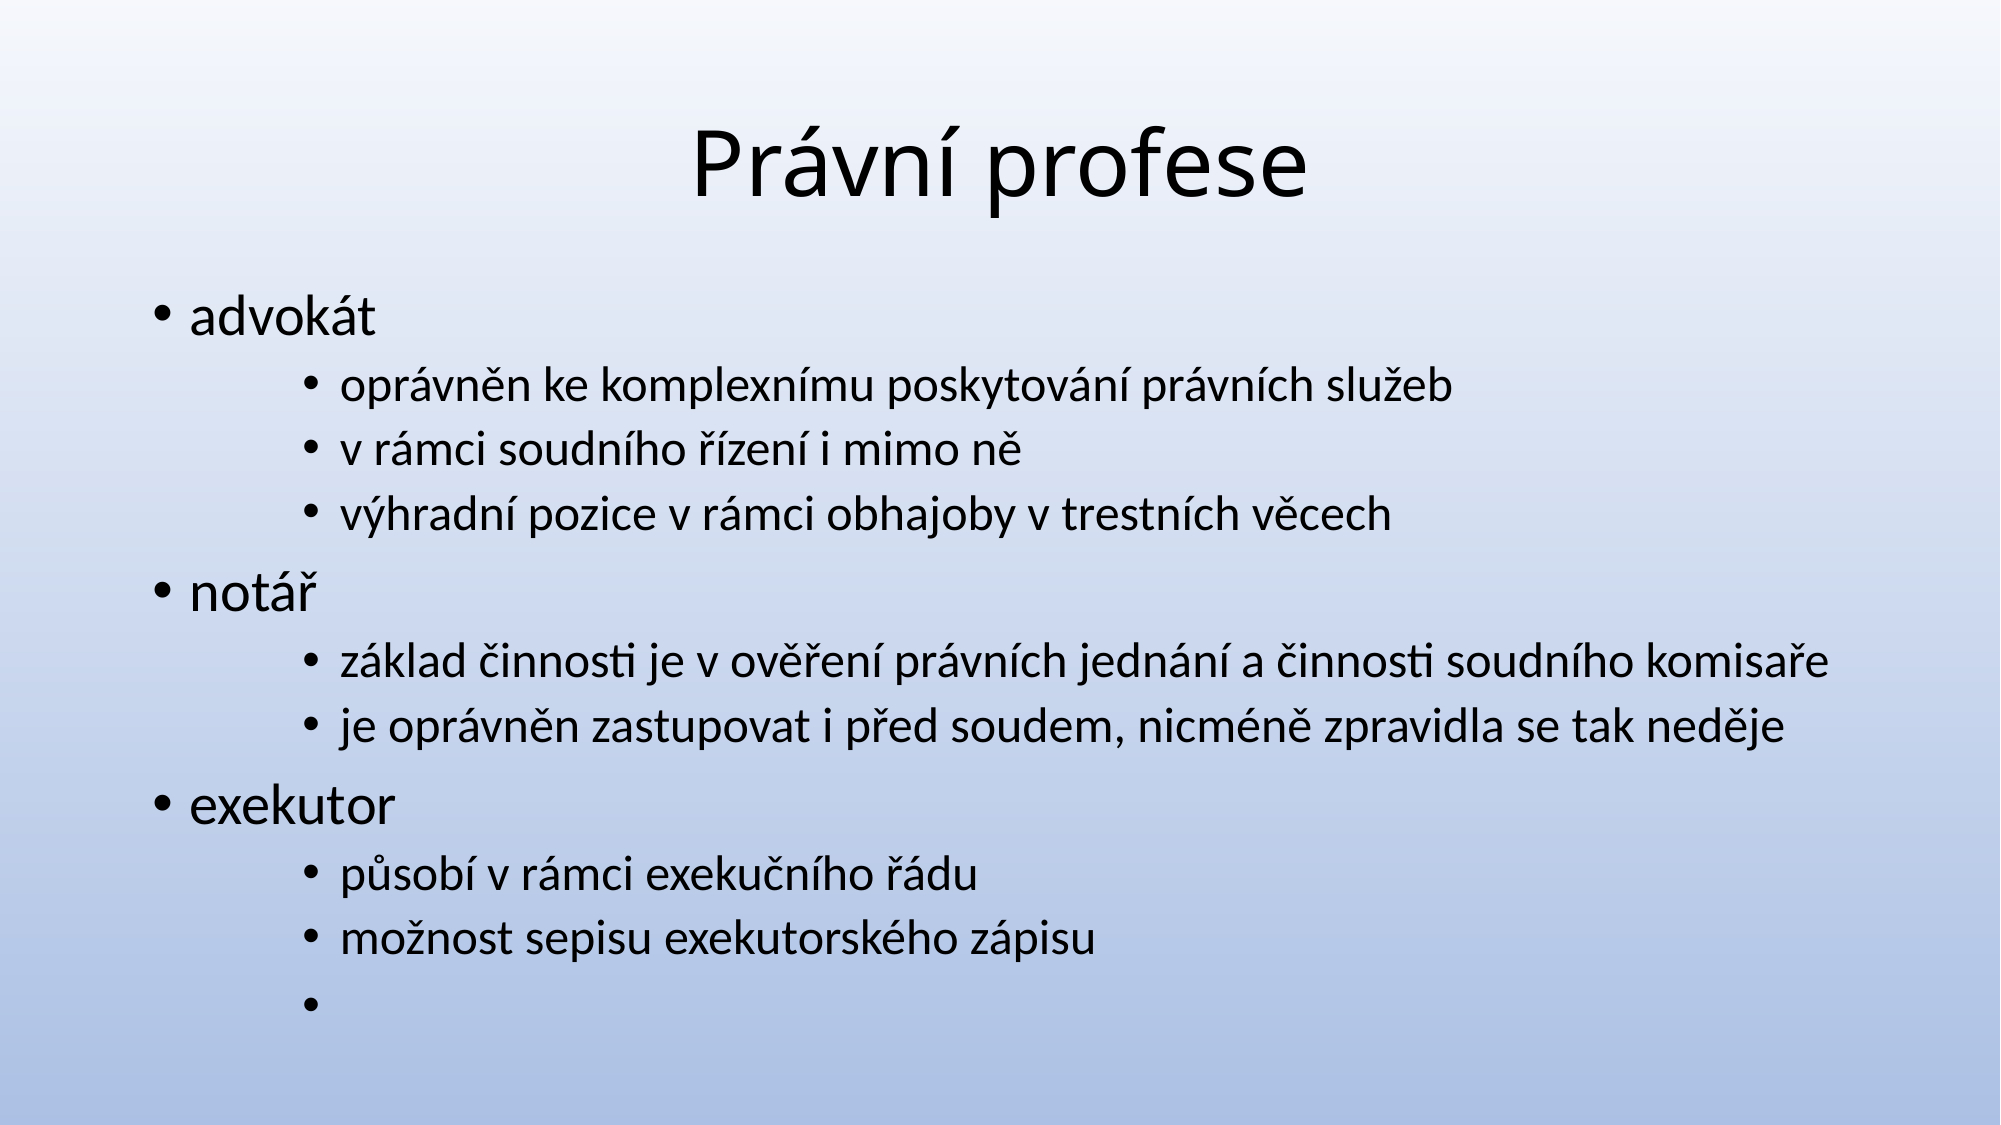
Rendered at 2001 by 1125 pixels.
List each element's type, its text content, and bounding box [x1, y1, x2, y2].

title Právní profese [137, 58, 1863, 276]
list advokát oprávněn ke komplexnímu poskytování právních služeb v rámci soudního řízení i mimo ně výhradní pozice v rámci obhajoby v trestních věcech notář základ činnosti je v ověření právních jednání a činnosti soudního komisaře je oprávněn zastupovat i před soudem, nicméně zpravidla se tak neděje exekutor působí v rámci exekučního řádu možnost sepisu exekutorského zápisu [137, 277, 1863, 1038]
